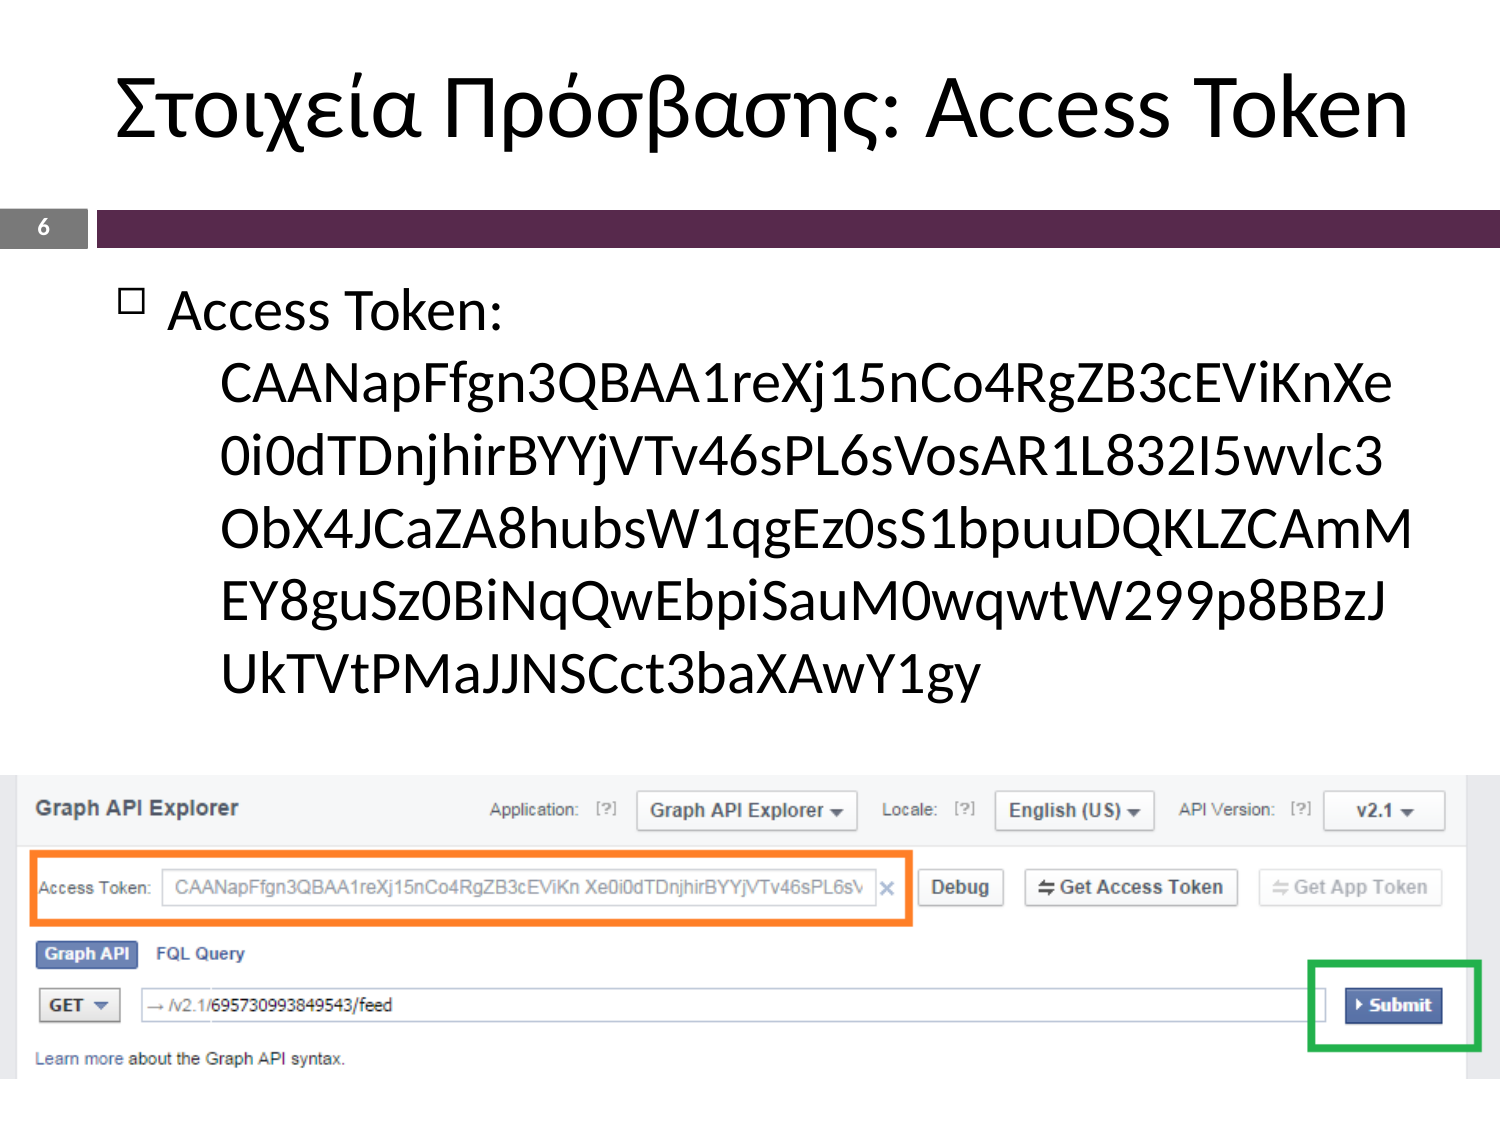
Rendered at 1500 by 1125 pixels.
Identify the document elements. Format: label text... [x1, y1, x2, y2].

list Access Token: CAANapFfgn3QBAA1reXj15nCo4RgZB3cEViKnXe0i0dTDnjhirBYYjVTv46sPL6sVosAR1L832I5wvlc3ObX4JCaZA8hubsW1qgEz0sS1bpuuDQKLZCAmMEY8guSz0BiNqQwEbpiSauM0wqwtW299p8BBzJUkTVtPMaJJNSCct3baXAwY1gy [100, 262, 1438, 775]
text_box [0, 208, 88, 249]
picture [0, 775, 1500, 1079]
title Στοιχεία Πρόσβασης: Access Token [100, 19, 1438, 182]
